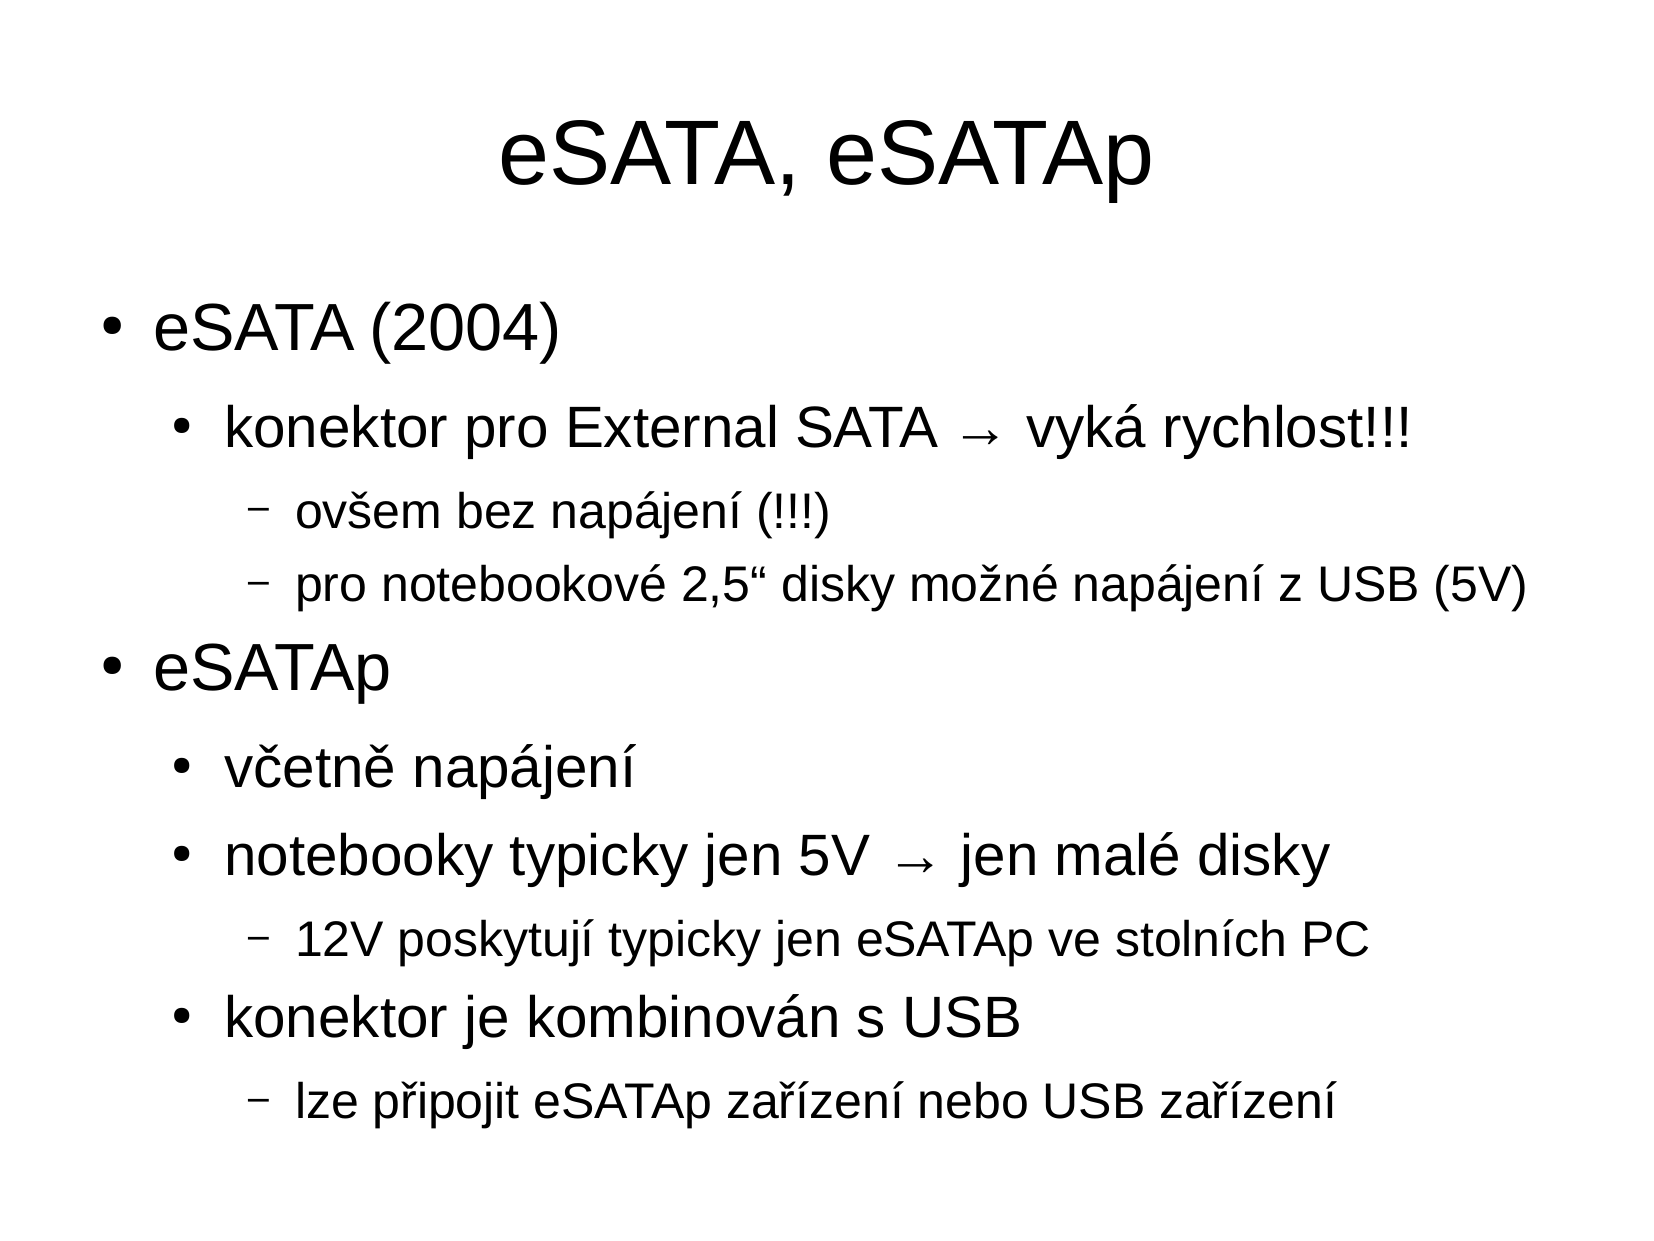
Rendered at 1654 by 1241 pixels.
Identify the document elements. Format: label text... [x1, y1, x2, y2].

list eSATA (2004) konektor pro External SATA → vyká rychlost!!! ovšem bez napájení (!!!) pro notebookové 2,5“ disky možné napájení z USB (5V) eSATAp včetně napájení notebooky typicky jen 5V → jen malé disky 12V poskytují typicky jen eSATAp ve stolních PC konektor je kombinován s USB lze připojit eSATAp zařízení nebo USB zařízení [82, 290, 1571, 1130]
title eSATA, eSATAp [82, 56, 1571, 250]
